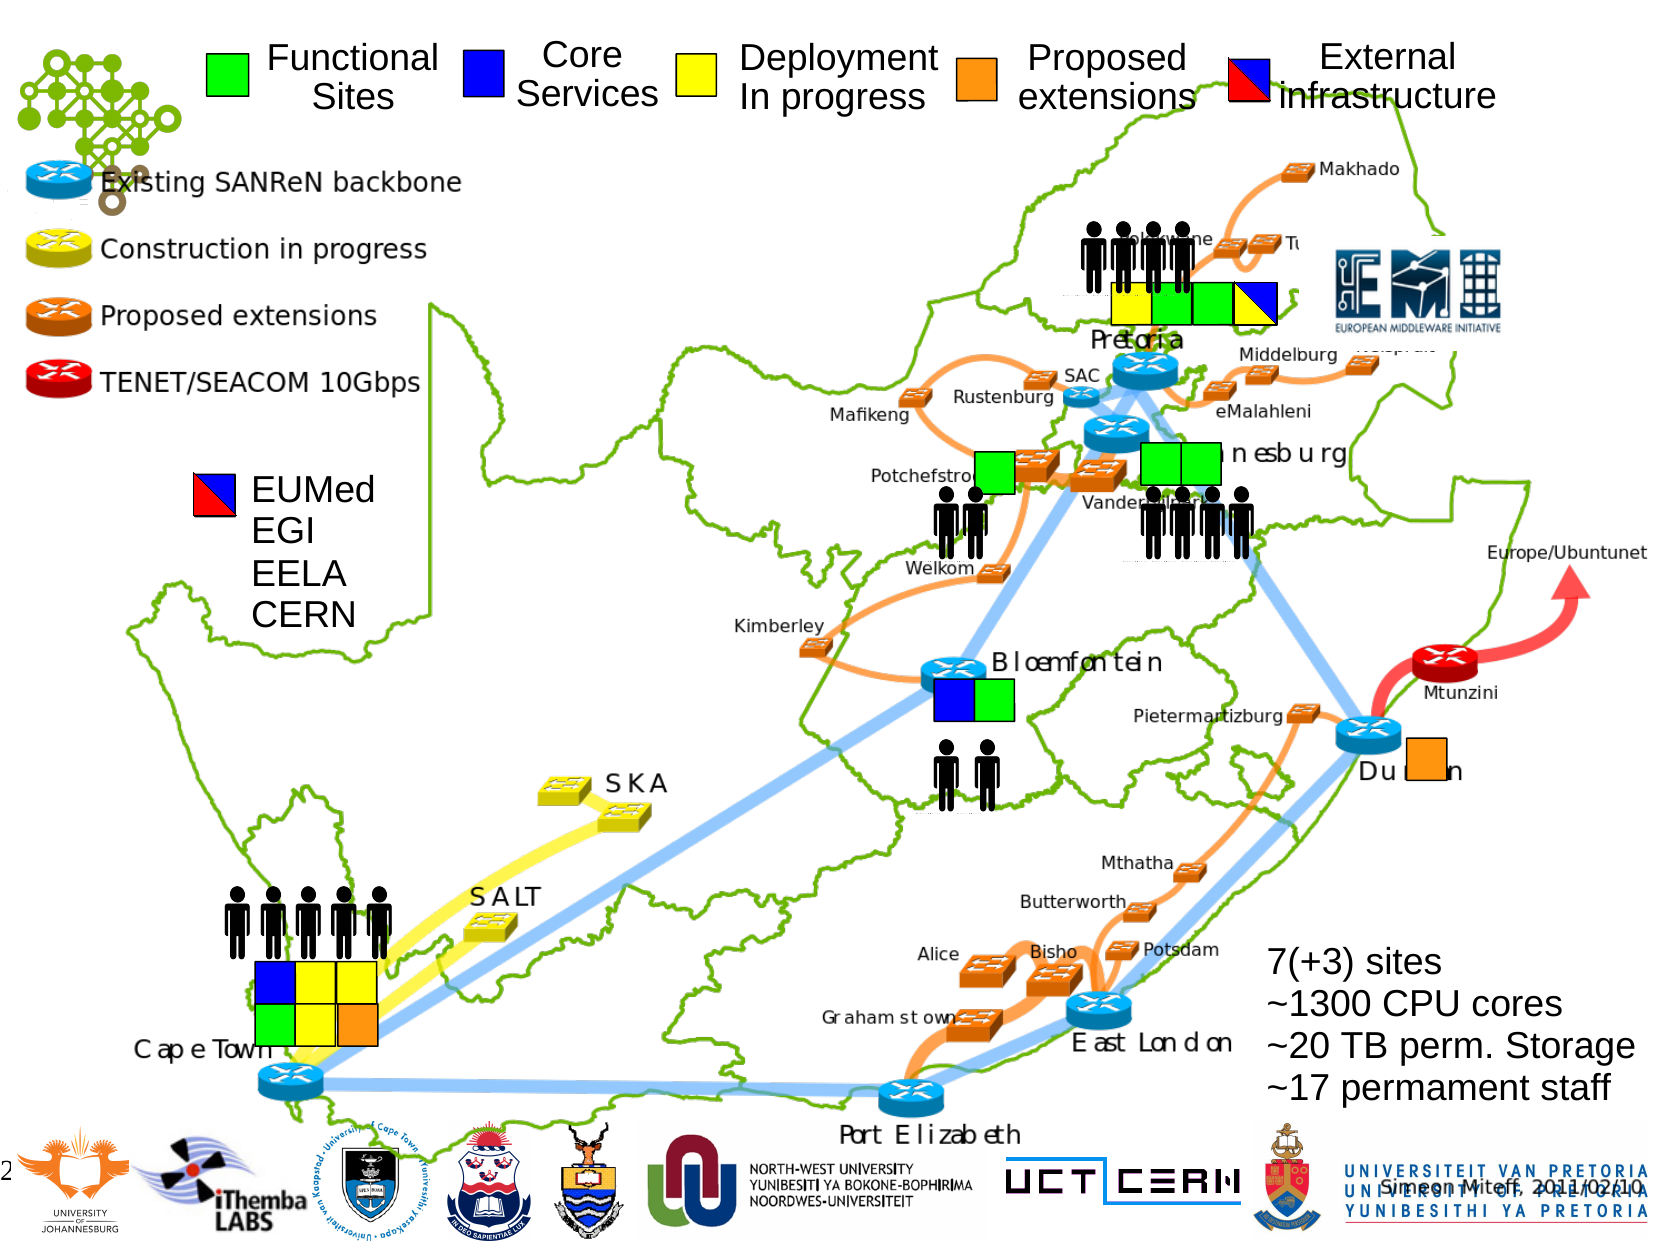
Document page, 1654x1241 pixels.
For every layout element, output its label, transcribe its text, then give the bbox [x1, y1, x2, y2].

text_box Deployment In progress [724, 31, 951, 119]
text_box EUMed EGI EELA CERN [236, 460, 391, 644]
text_box [934, 679, 1015, 722]
text_box [1228, 57, 1271, 102]
text_box [1406, 738, 1447, 781]
picture [1, 35, 1654, 1241]
text_box [956, 58, 992, 101]
text_box [974, 451, 1015, 495]
text_box [1111, 281, 1277, 325]
text_box [680, 53, 717, 97]
text_box [463, 50, 496, 97]
text_box [1140, 442, 1222, 486]
text_box External infrastructure [1269, 31, 1506, 130]
text_box 7(+3) sites ~1300 CPU cores ~20 TB perm. Storage ~17 permament staff [1251, 933, 1653, 1116]
text_box [255, 961, 378, 1047]
text_box Functional Sites [251, 31, 455, 119]
text_box Proposed extensions [992, 31, 1223, 128]
text_box [206, 53, 249, 97]
text_box [193, 472, 236, 517]
text_box Core Services [496, 28, 680, 119]
